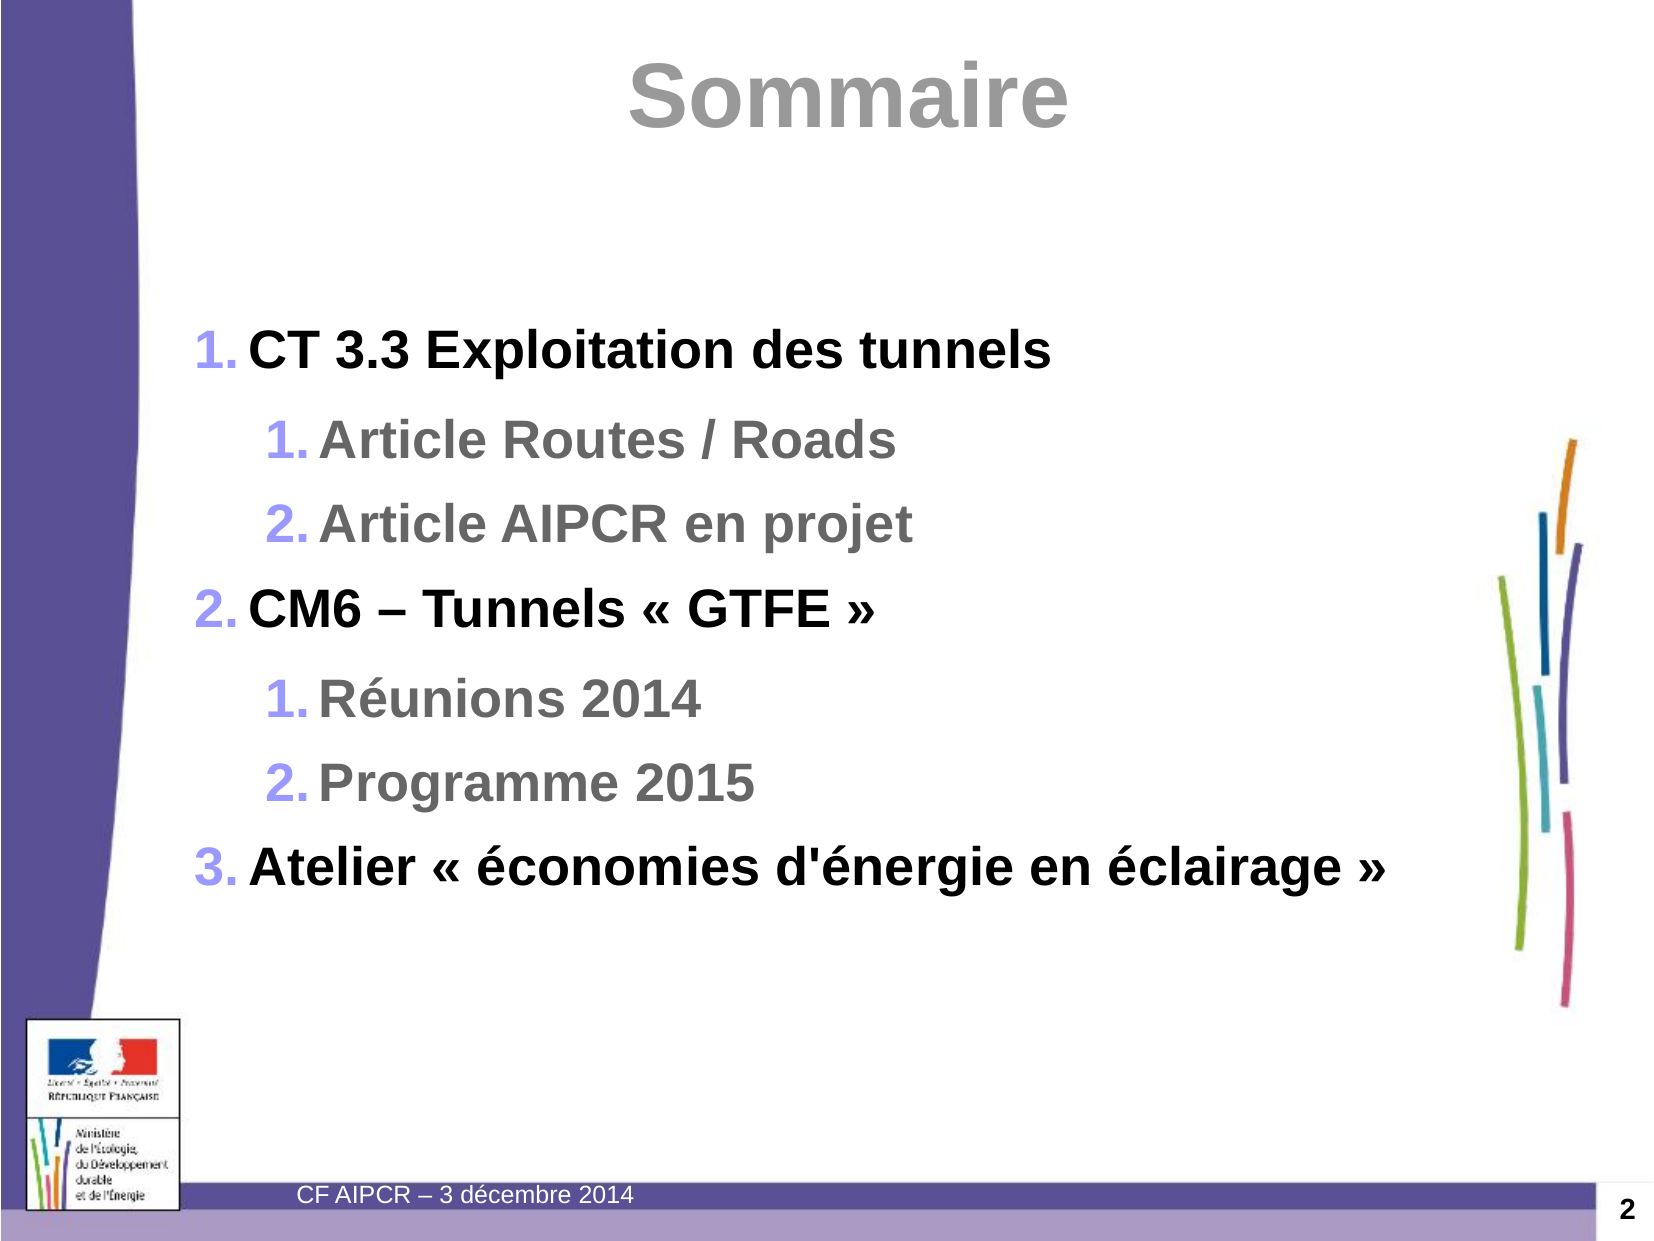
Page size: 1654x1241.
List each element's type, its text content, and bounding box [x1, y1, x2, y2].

picture [1, 0, 1654, 1241]
list CT 3.3 Exploitation des tunnels Article Routes / Roads Article AIPCR en projet CM6 – Tunnels « GTFE » Réunions 2014 Programme 2015 Atelier « économies d'énergie en éclairage » [177, 229, 1565, 1034]
title Sommaire [88, 0, 1577, 193]
text_box CF AIPCR – 3 décembre 2014 [296, 1181, 680, 1210]
